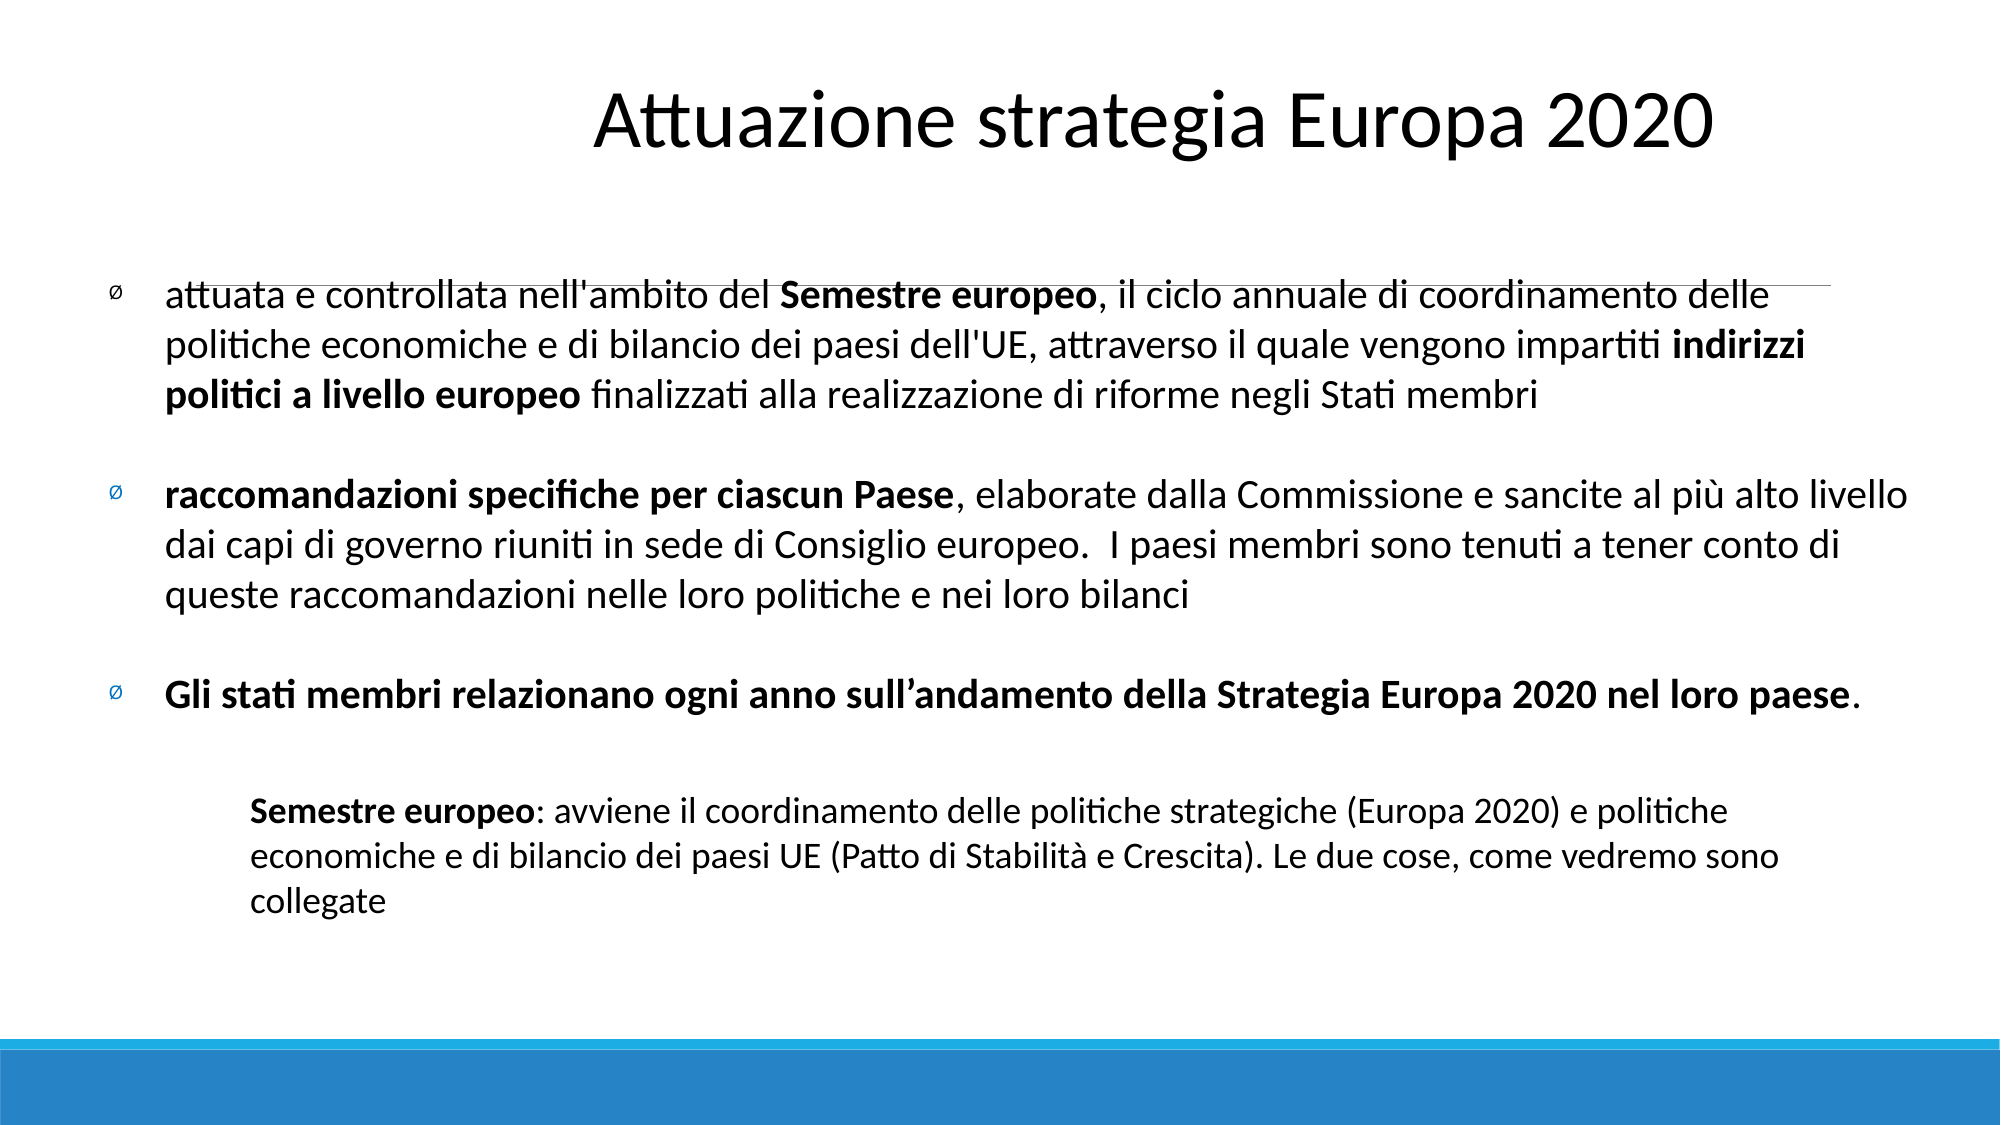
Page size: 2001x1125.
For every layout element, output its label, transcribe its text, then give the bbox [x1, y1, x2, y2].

text_box Attuazione strategia Europa 2020 [579, 56, 1877, 172]
text_box Semestre europeo: avviene il coordinamento delle politiche strategiche (Europa 2020) e politiche economiche e di bilancio dei paesi UE (Patto di Stabilità e Crescita). Le due cose, come vedremo sono collegate [235, 779, 1878, 929]
text_box attuata e controllata nell'ambito del Semestre europeo, il ciclo annuale di coordinamento delle politiche economiche e di bilancio dei paesi dell'UE, attraverso il quale vengono impartiti indirizzi politici a livello europeo finalizzati alla realizzazione di riforme negli Stati membri raccomandazioni specifiche per ciascun Paese, elaborate dalla Commissione e sancite al più alto livello dai capi di governo riuniti in sede di Consiglio europeo. I paesi membri sono tenuti a tener conto di queste raccomandazioni nelle loro politiche e nei loro bilanci Gli stati membri relazionano ogni anno sull’andamento della Strategia Europa 2020 nel loro paese. [93, 259, 1925, 725]
